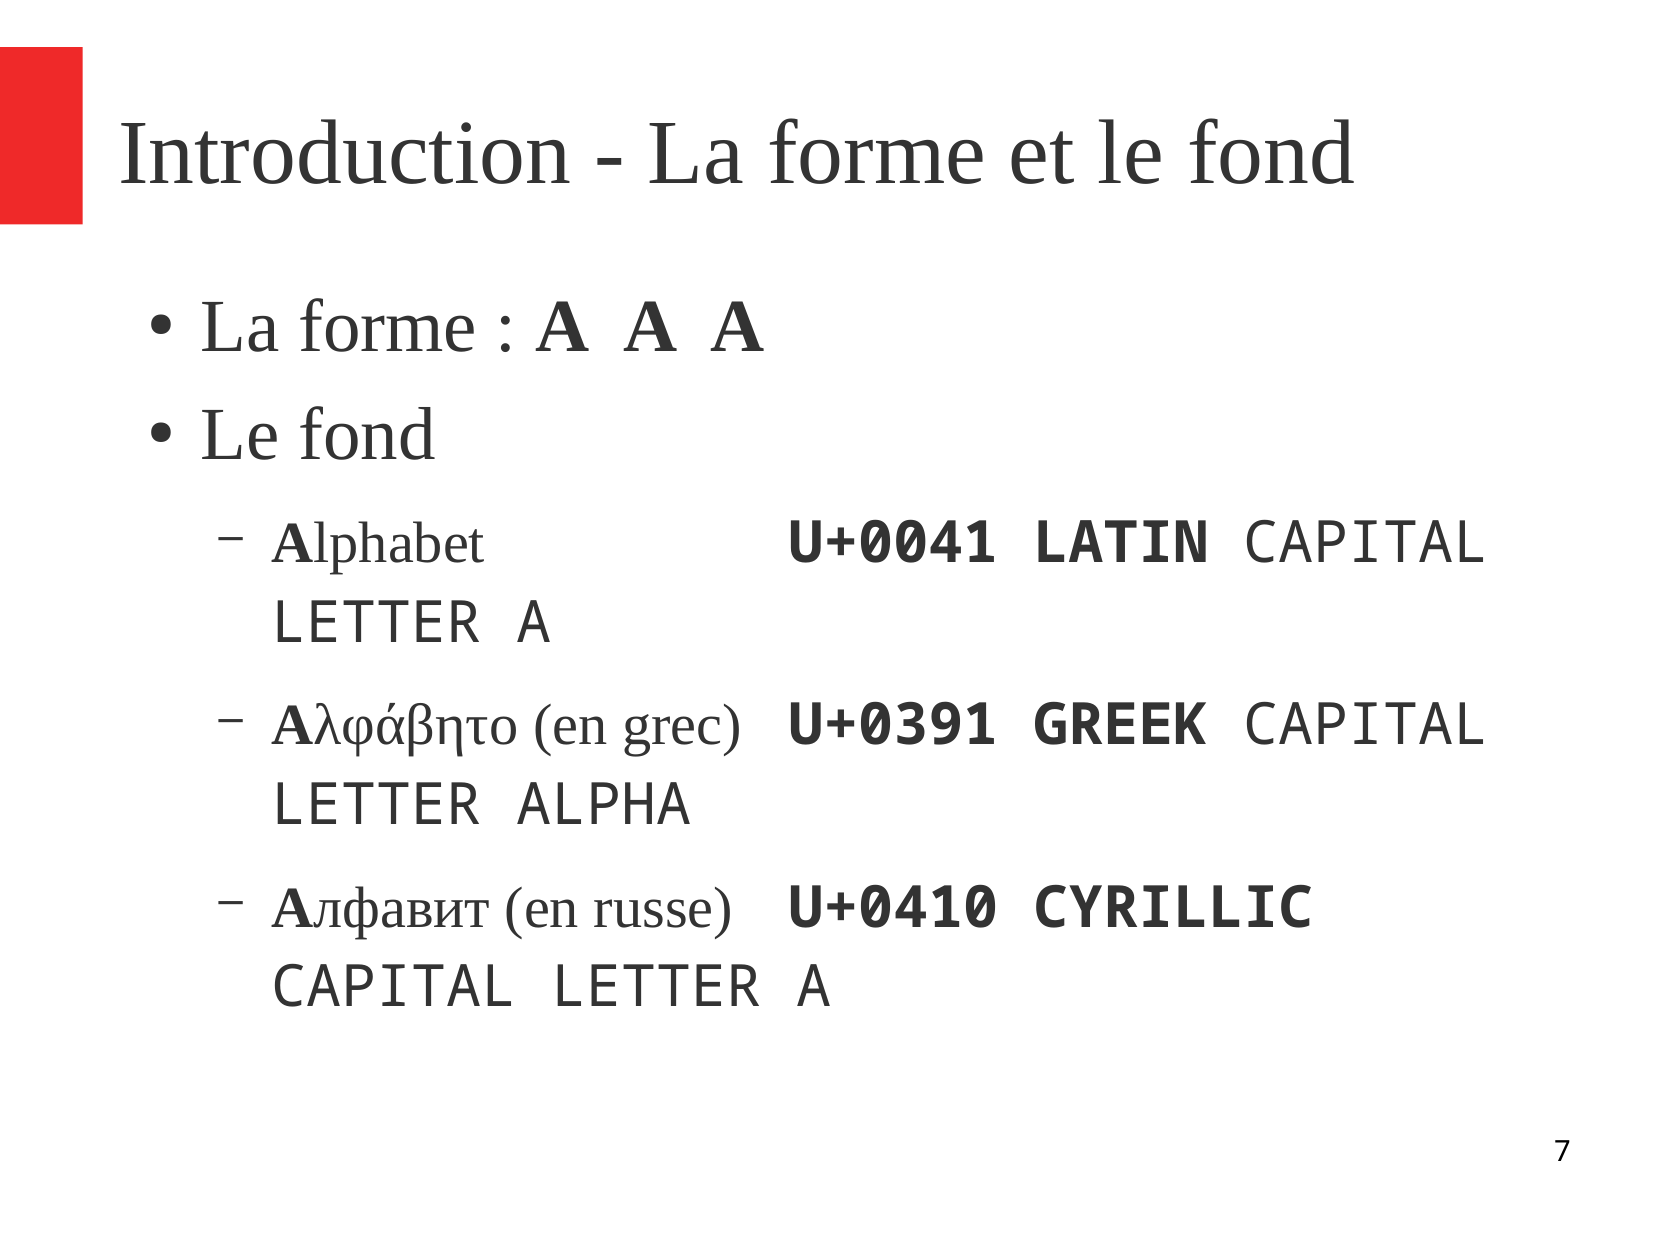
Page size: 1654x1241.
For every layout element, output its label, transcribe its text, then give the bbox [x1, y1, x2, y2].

title Introduction - La forme et le fond [118, 49, 1571, 257]
list La forme : A Α А Le fond Alphabet U+0041 LATIN CAPITAL LETTER A Αλφάβητο (en grec) U+0391 GREEK CAPITAL LETTER ALPHA Алфавит (en russe) U+0410 CYRILLIC CAPITAL LETTER A [129, 284, 1548, 1123]
